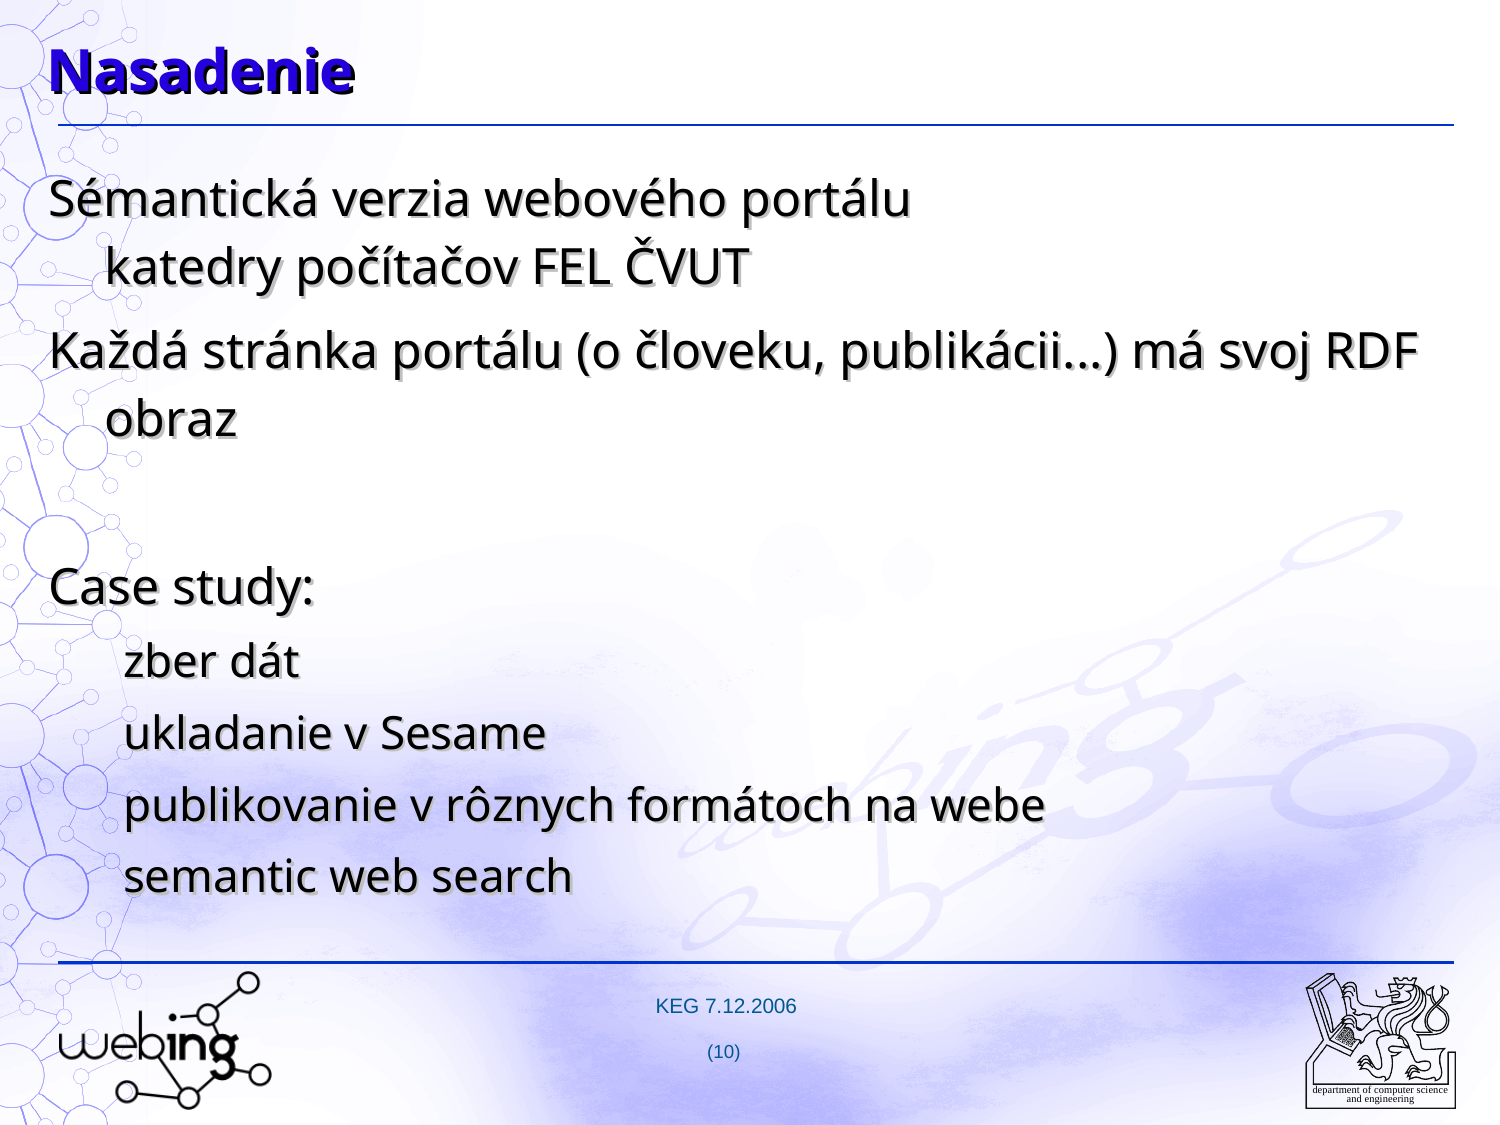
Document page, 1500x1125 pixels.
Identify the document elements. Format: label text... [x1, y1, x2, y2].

list Sémantická verzia webového portálu katedry počítačov FEL ČVUT Každá stránka portálu (o človeku, publikácii...) má svoj RDF obraz Case study: zber dát ukladanie v Sesame publikovanie v rôznych formátoch na webe semantic web search [48, 162, 1455, 942]
picture [0, 0, 1500, 1125]
title Nasadenie [46, 12, 1455, 126]
